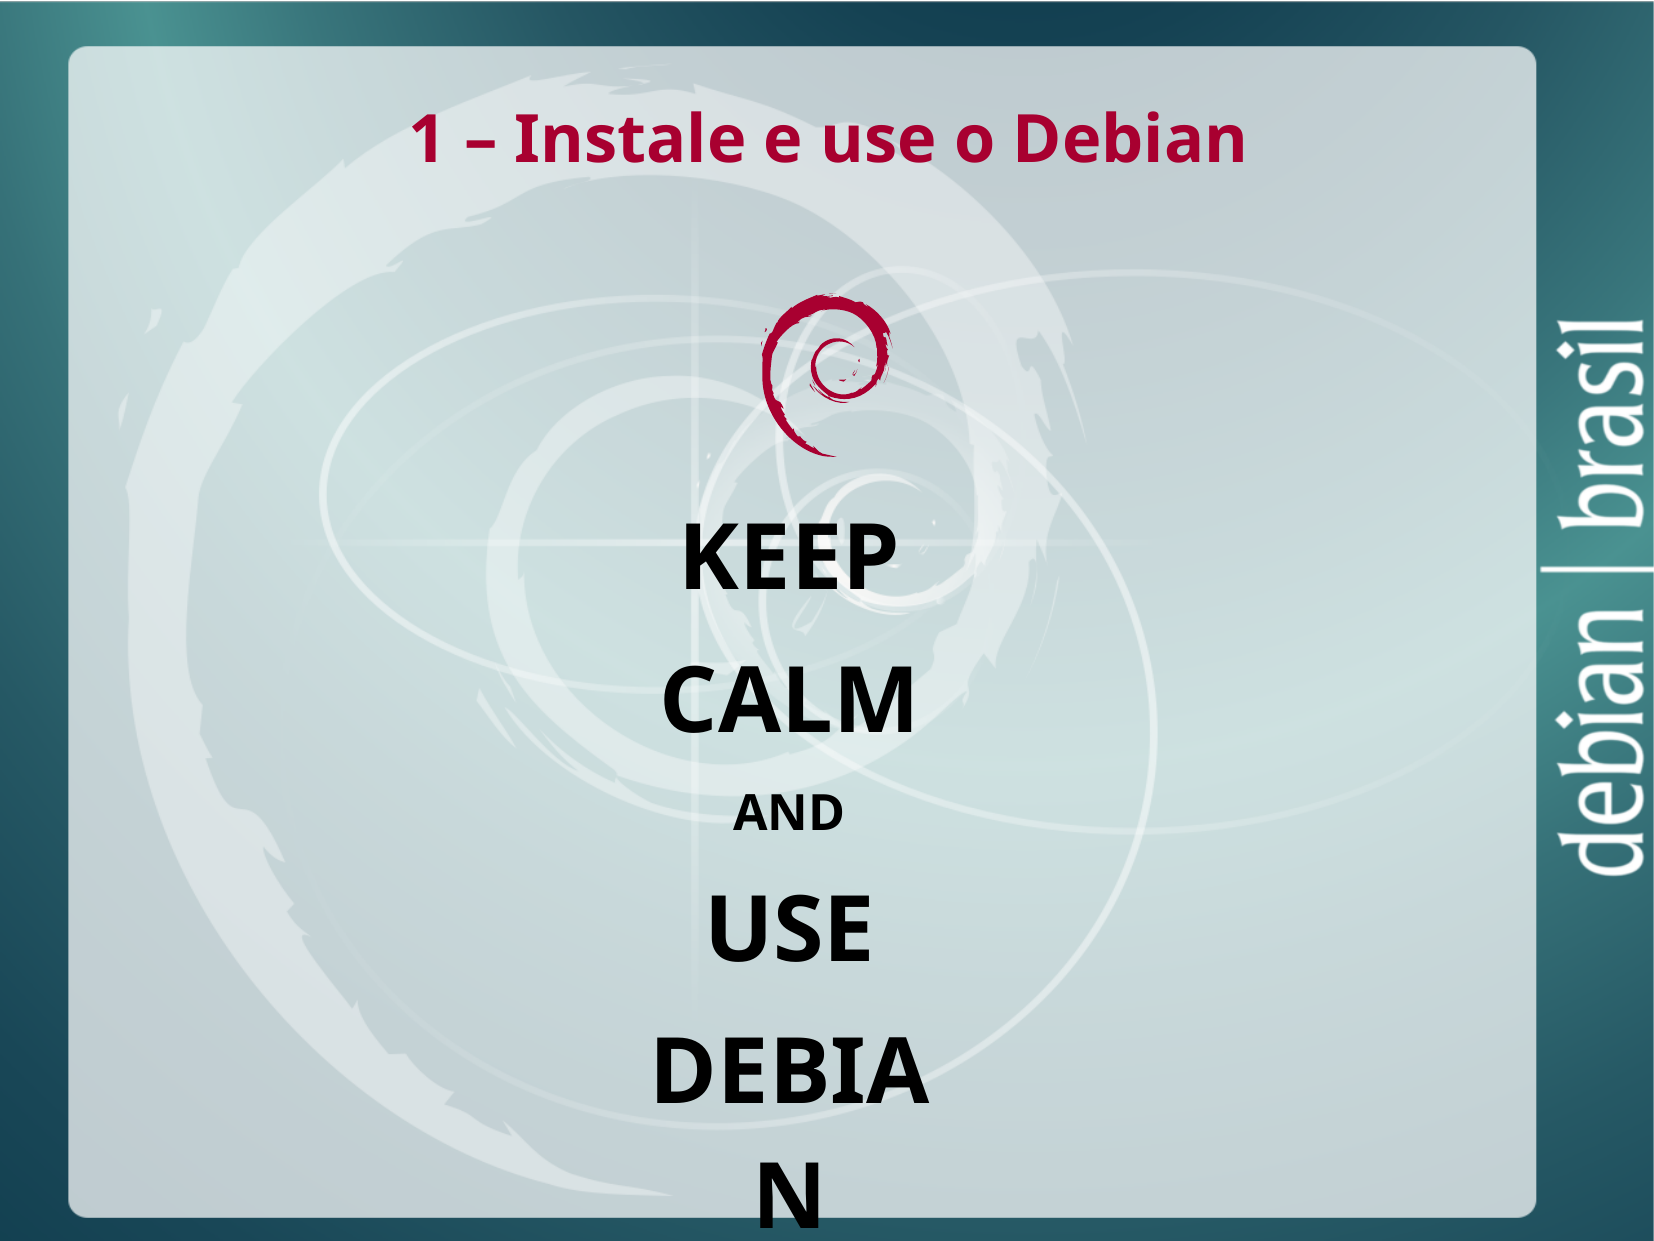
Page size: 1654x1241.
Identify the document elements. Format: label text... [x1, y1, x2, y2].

picture [0, 0, 1654, 1241]
text_box 1 – Instale e use o Debian [394, 83, 1260, 225]
text_box KEEP CALM AND USE DEBIAN [634, 484, 1019, 1241]
